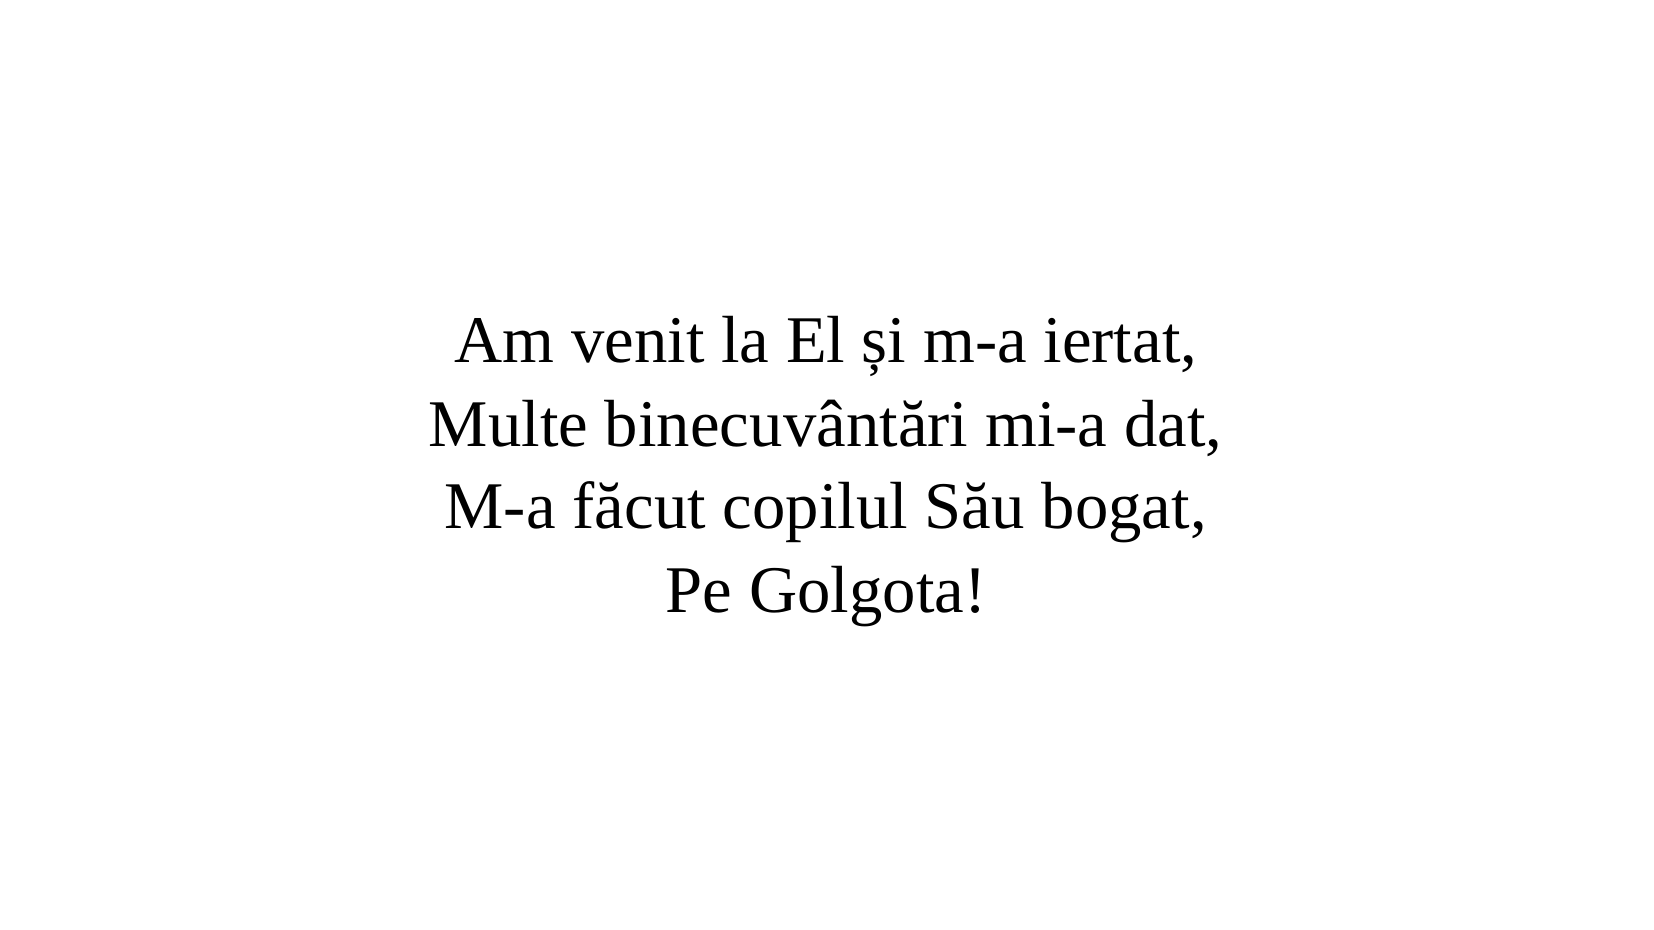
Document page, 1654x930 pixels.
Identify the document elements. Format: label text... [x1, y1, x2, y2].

subtitle Am venit la El și m-a iertat, Multe binecuvântări mi-a dat, M-a făcut copilul Său bogat, Pe Golgota! [300, 150, 1354, 781]
